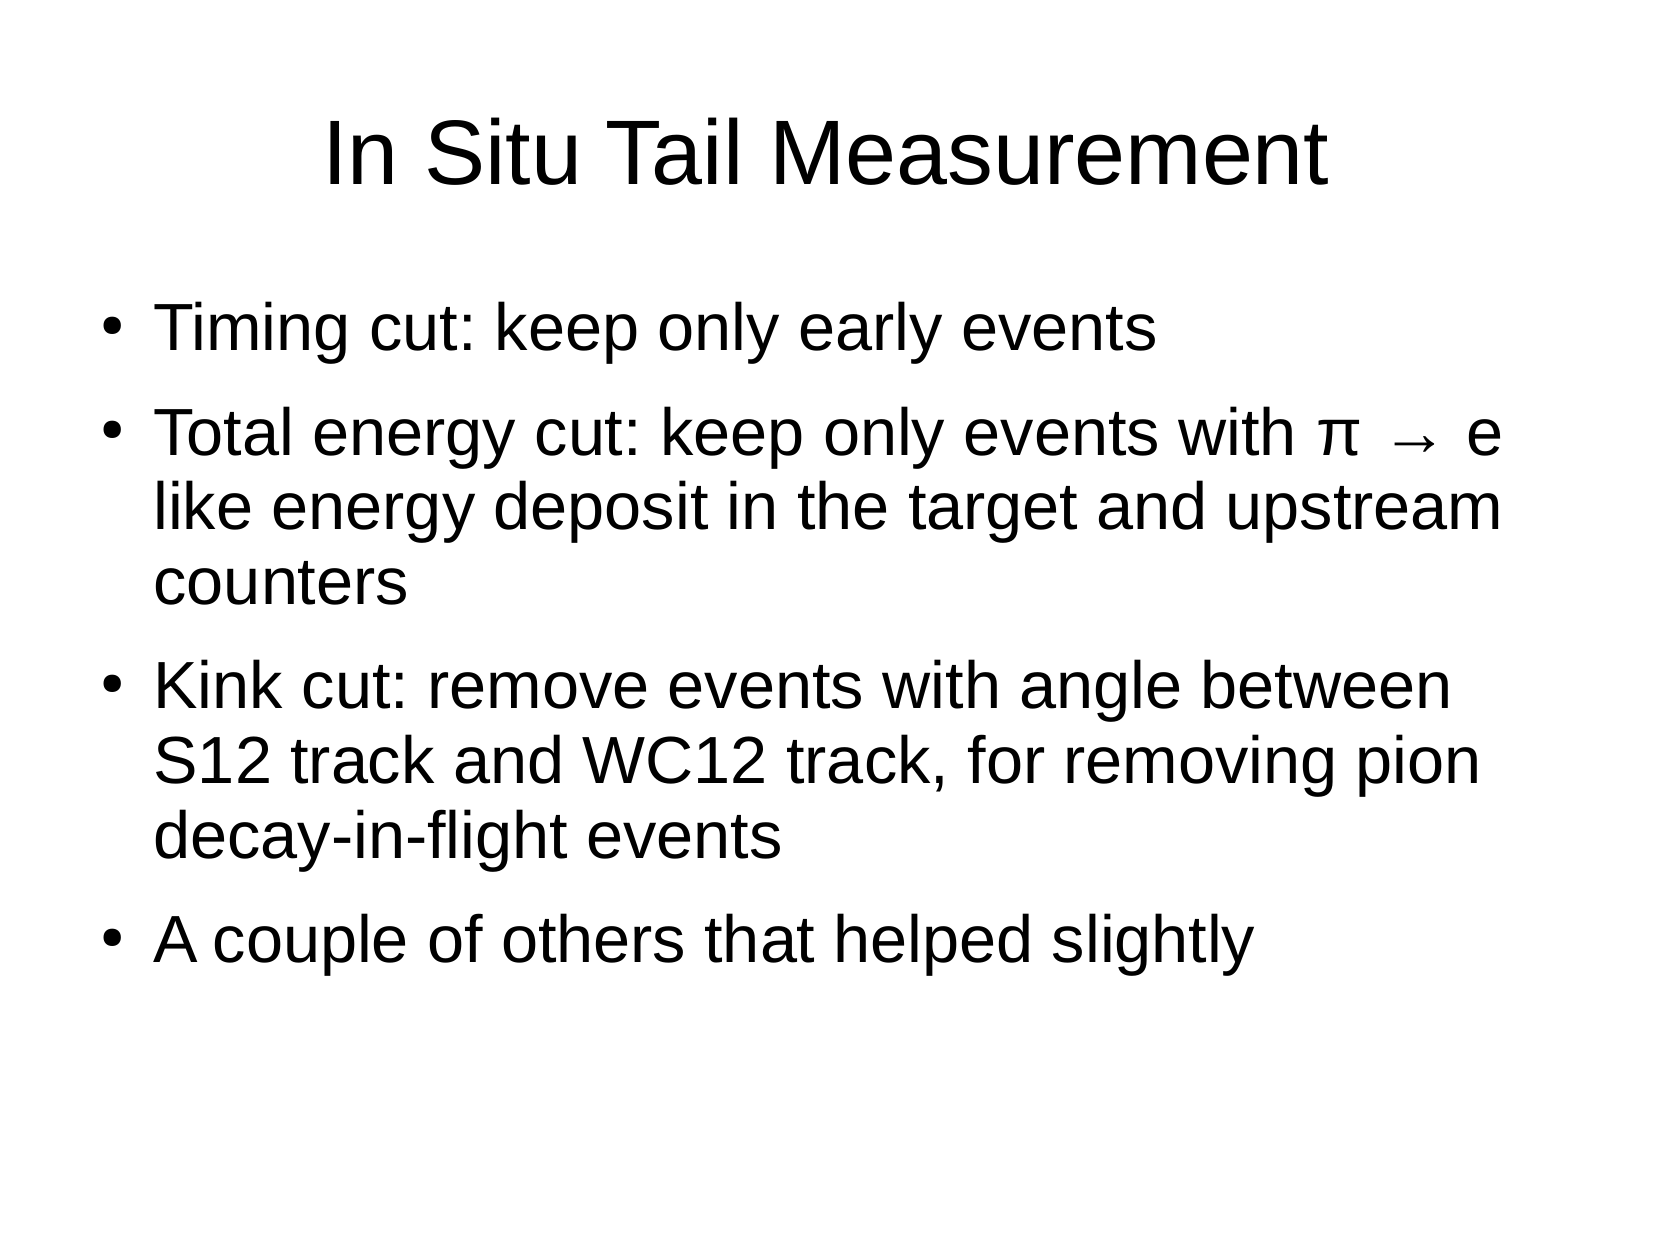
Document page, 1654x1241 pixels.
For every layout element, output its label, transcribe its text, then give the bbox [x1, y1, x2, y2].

list Timing cut: keep only early events Total energy cut: keep only events with π → e like energy deposit in the target and upstream counters Kink cut: remove events with angle between S12 track and WC12 track, for removing pion decay-in-flight events A couple of others that helped slightly [82, 290, 1571, 1010]
title In Situ Tail Measurement [82, 49, 1571, 257]
